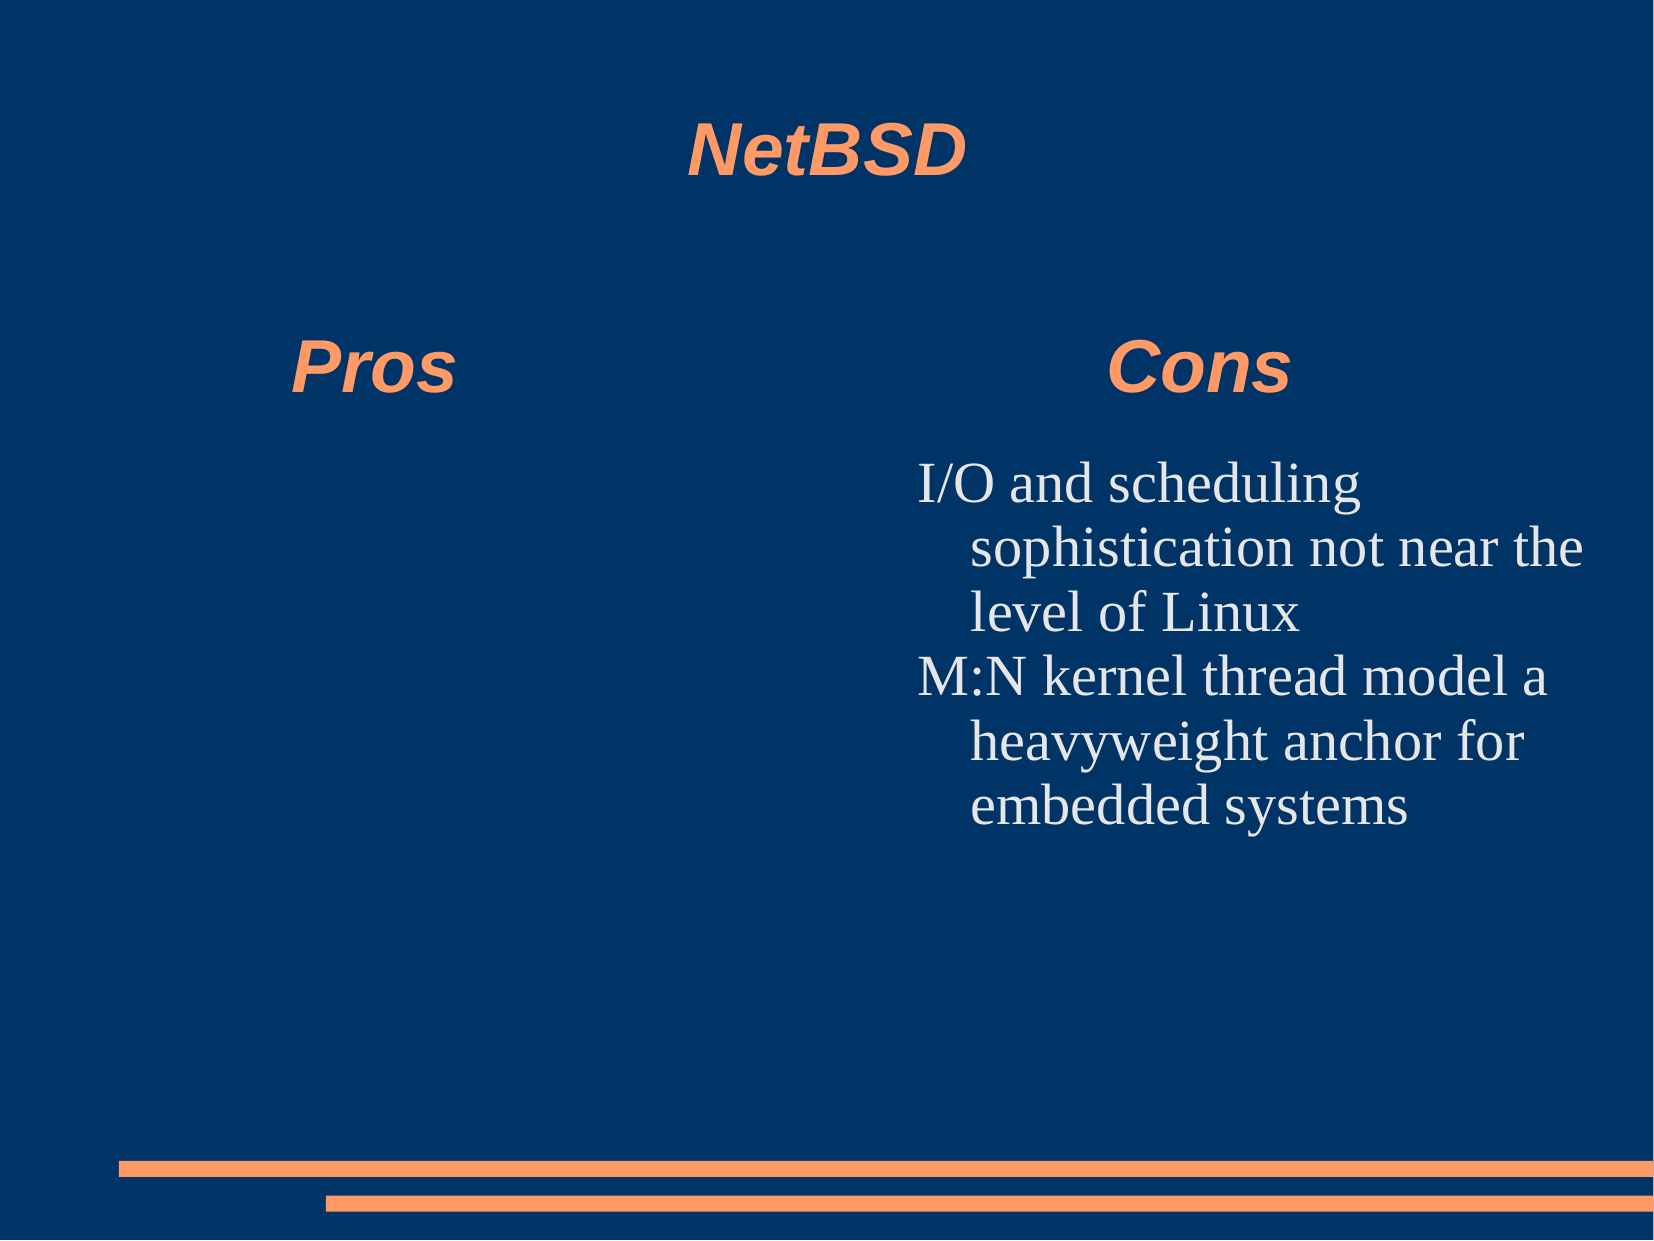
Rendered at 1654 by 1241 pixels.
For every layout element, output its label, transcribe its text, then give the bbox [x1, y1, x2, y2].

title Pros [112, 300, 638, 433]
title Cons [937, 300, 1463, 433]
list I/O and scheduling sophistication not near the level of Linux M:N kernel thread model a heavyweight anchor for embedded systems [900, 450, 1613, 1111]
title NetBSD [121, 46, 1534, 254]
